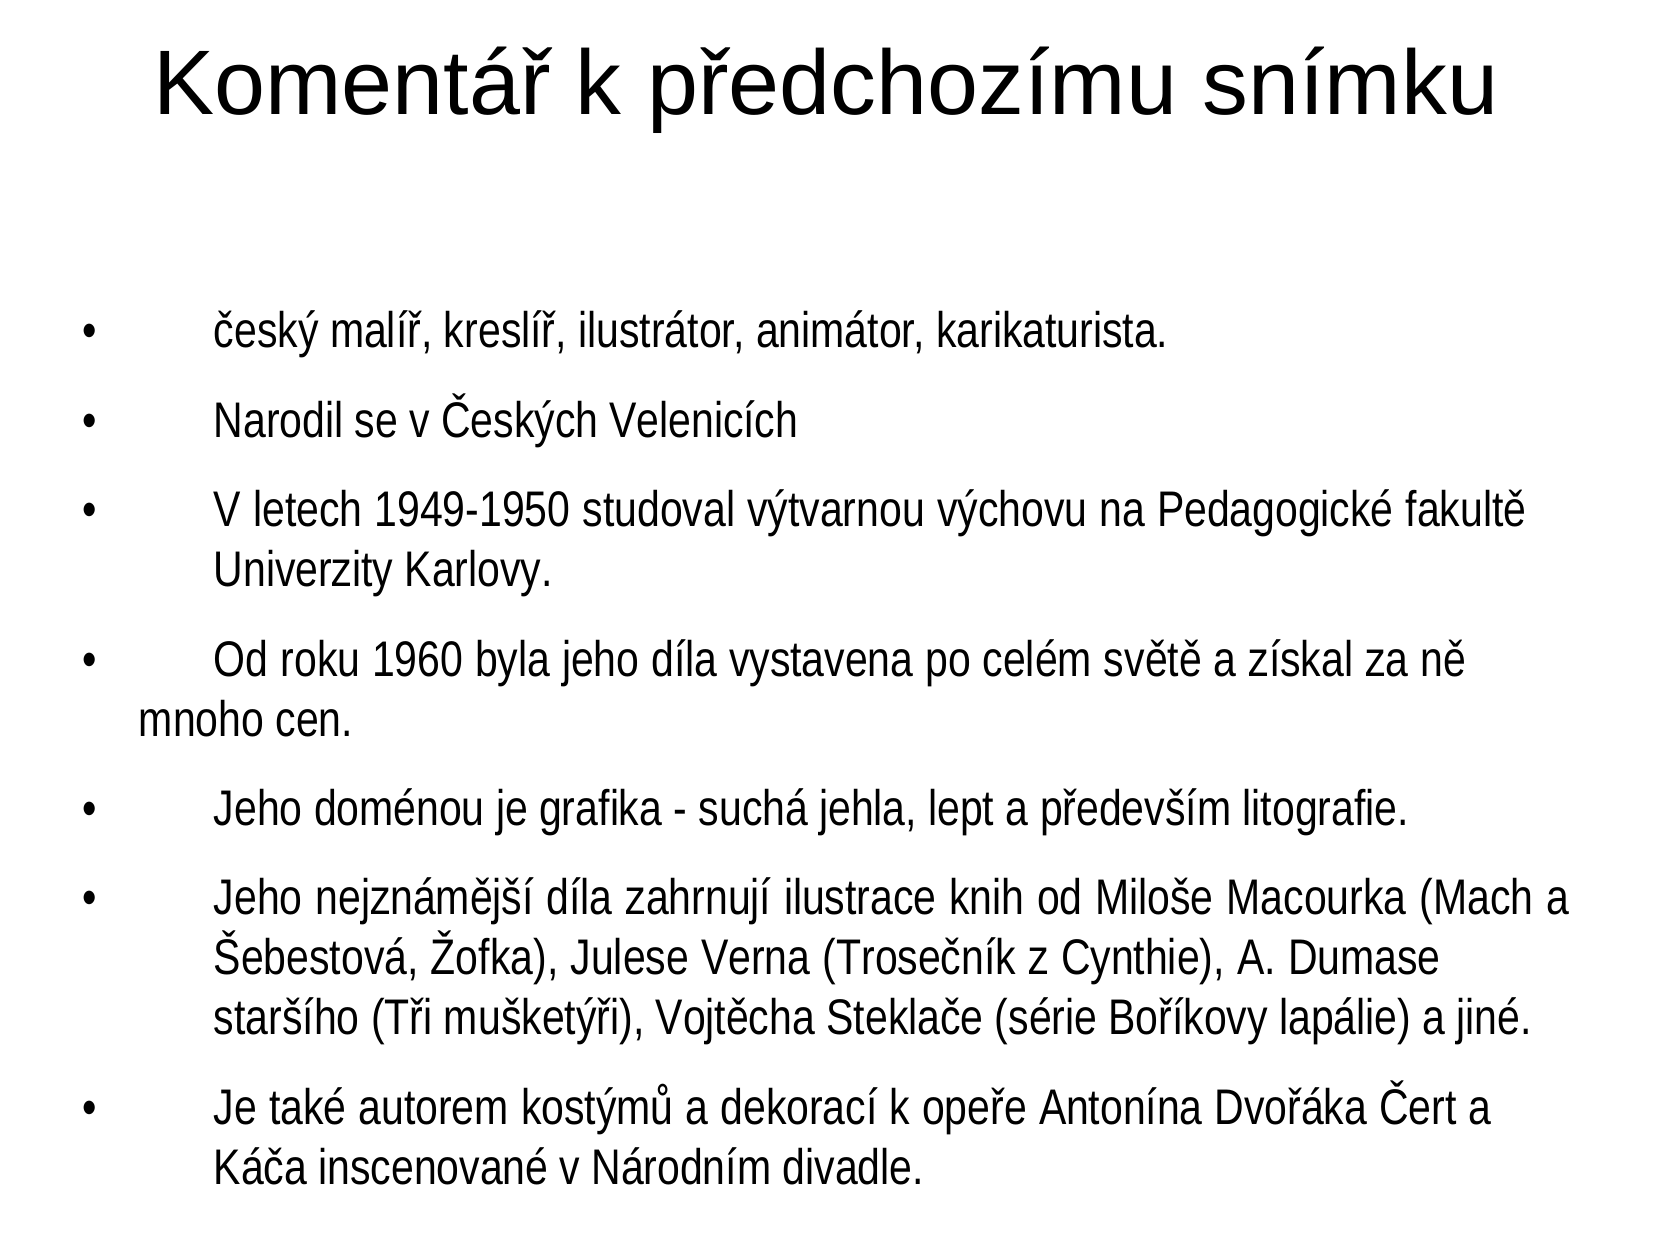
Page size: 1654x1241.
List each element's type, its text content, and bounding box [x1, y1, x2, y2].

title Komentář k předchozímu snímku [82, 0, 1571, 175]
subtitle • český malíř, kreslíř, ilustrátor, animátor, karikaturista. • Narodil se v Českých Velenicích • V letech 1949-1950 studoval výtvarnou výchovu na Pedagogické fakultě Univerzity Karlovy. • Od roku 1960 byla jeho díla vystavena po celém světě a získal za ně mnoho cen. • Jeho doménou je grafika - suchá jehla, lept a především litografie. • Jeho nejznámější díla zahrnují ilustrace knih od Miloše Macourka (Mach a Šebestová, Žofka), Julese Verna (Trosečník z Cynthie), A. Dumase staršího (Tři mušketýři), Vojtěcha Steklače (série Boříkovy lapálie) a jiné. • Je také autorem kostýmů a dekorací k opeře Antonína Dvořáka Čert a Káča inscenované v Národním divadle. [82, 297, 1571, 1102]
